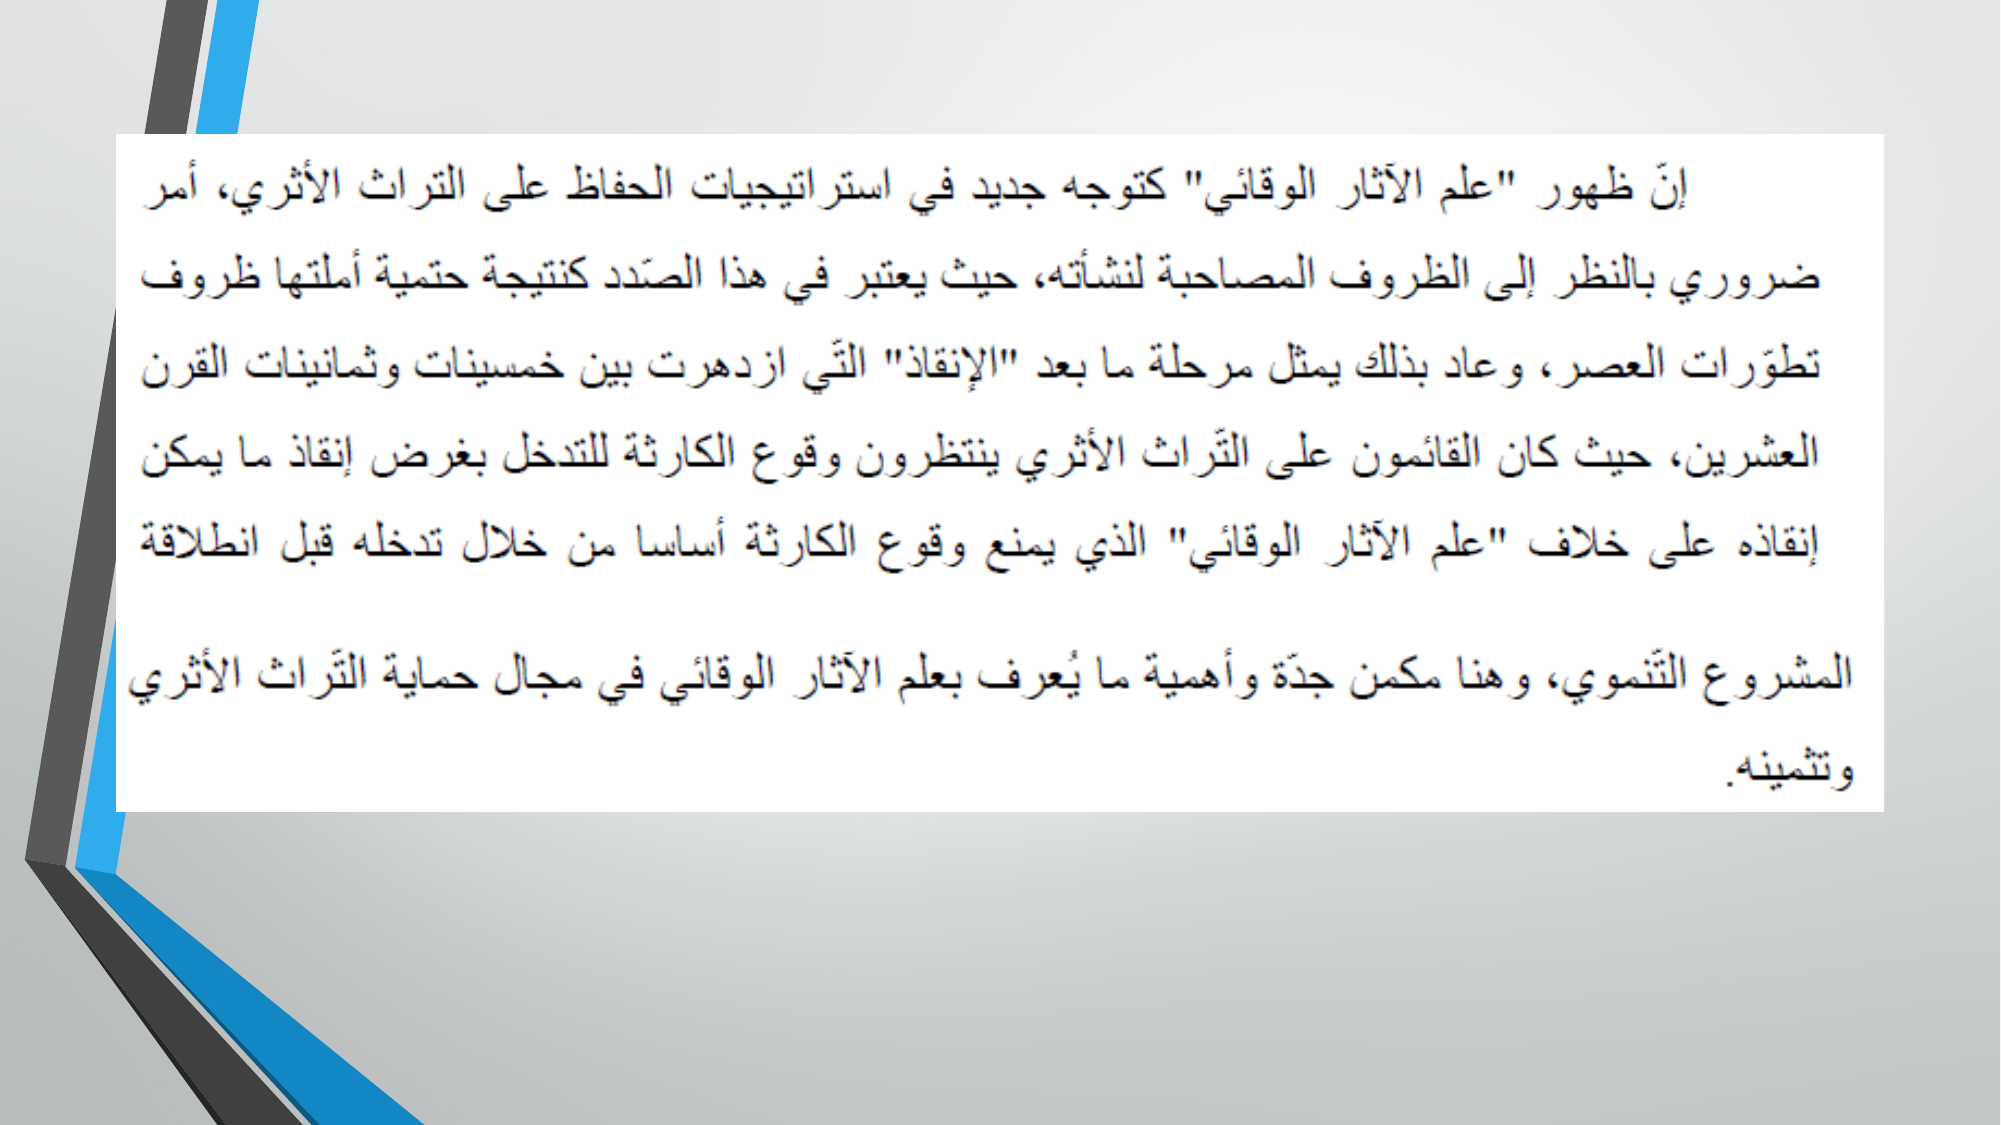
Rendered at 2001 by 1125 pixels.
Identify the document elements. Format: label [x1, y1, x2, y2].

picture [116, 134, 1885, 812]
